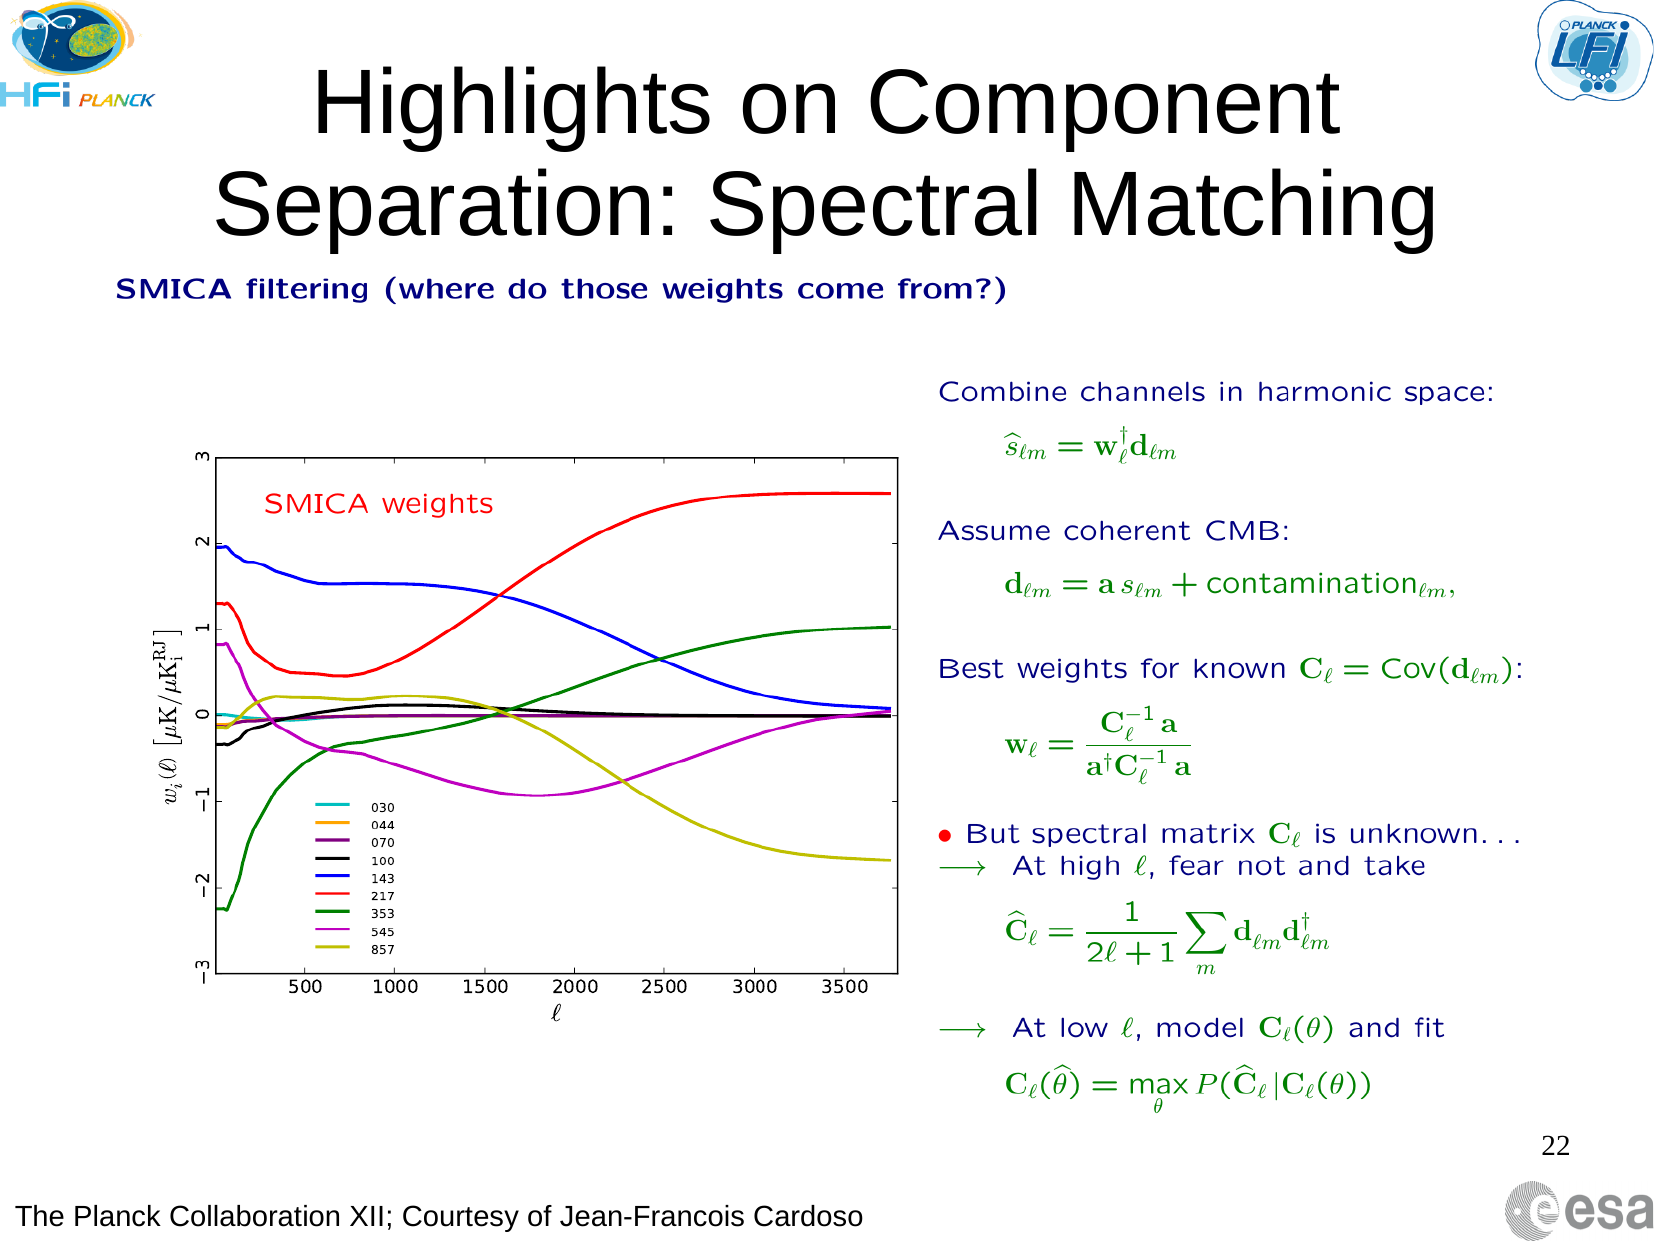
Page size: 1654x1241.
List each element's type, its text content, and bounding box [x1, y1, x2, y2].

picture [1505, 1181, 1654, 1241]
picture [1535, 0, 1654, 101]
picture [103, 265, 1551, 1127]
text_box The Planck Collaboration XII; Courtesy of Jean-Francois Cardoso [0, 1192, 881, 1241]
title Highlights on Component Separation: Spectral Matching [82, 49, 1571, 257]
picture [0, 0, 156, 108]
